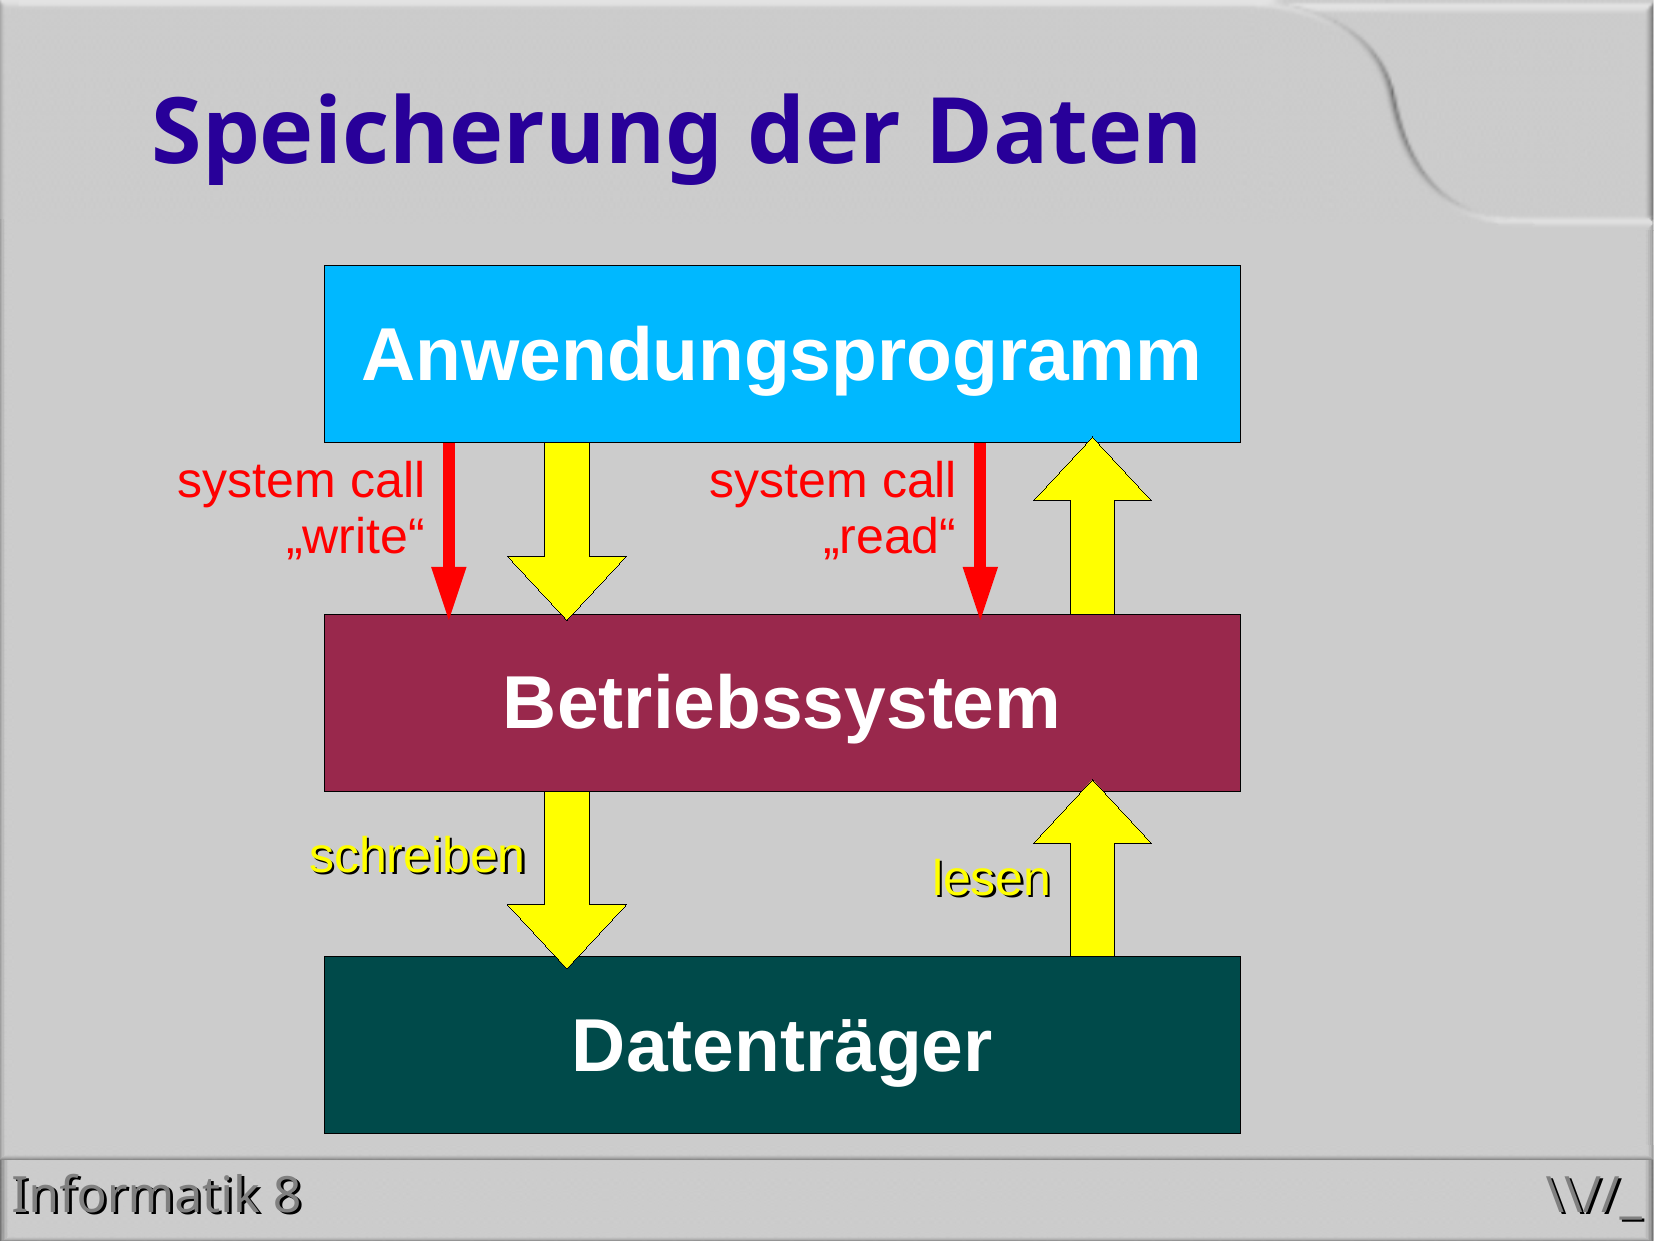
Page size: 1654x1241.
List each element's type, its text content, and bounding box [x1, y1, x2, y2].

text_box schreiben [230, 826, 526, 883]
text_box [507, 791, 627, 969]
text_box system call „read“ [655, 452, 957, 564]
text_box Betriebssystem [324, 614, 1241, 792]
text_box lesen [755, 850, 1052, 907]
picture [0, 0, 1654, 1241]
title Speicherung der Daten [36, 16, 1319, 242]
text_box [507, 442, 627, 621]
text_box Datenträger [324, 956, 1241, 1134]
text_box Anwendungsprogramm [324, 265, 1241, 443]
text_box [1033, 779, 1152, 957]
text_box system call „write“ [124, 452, 426, 564]
text_box [1033, 436, 1152, 615]
